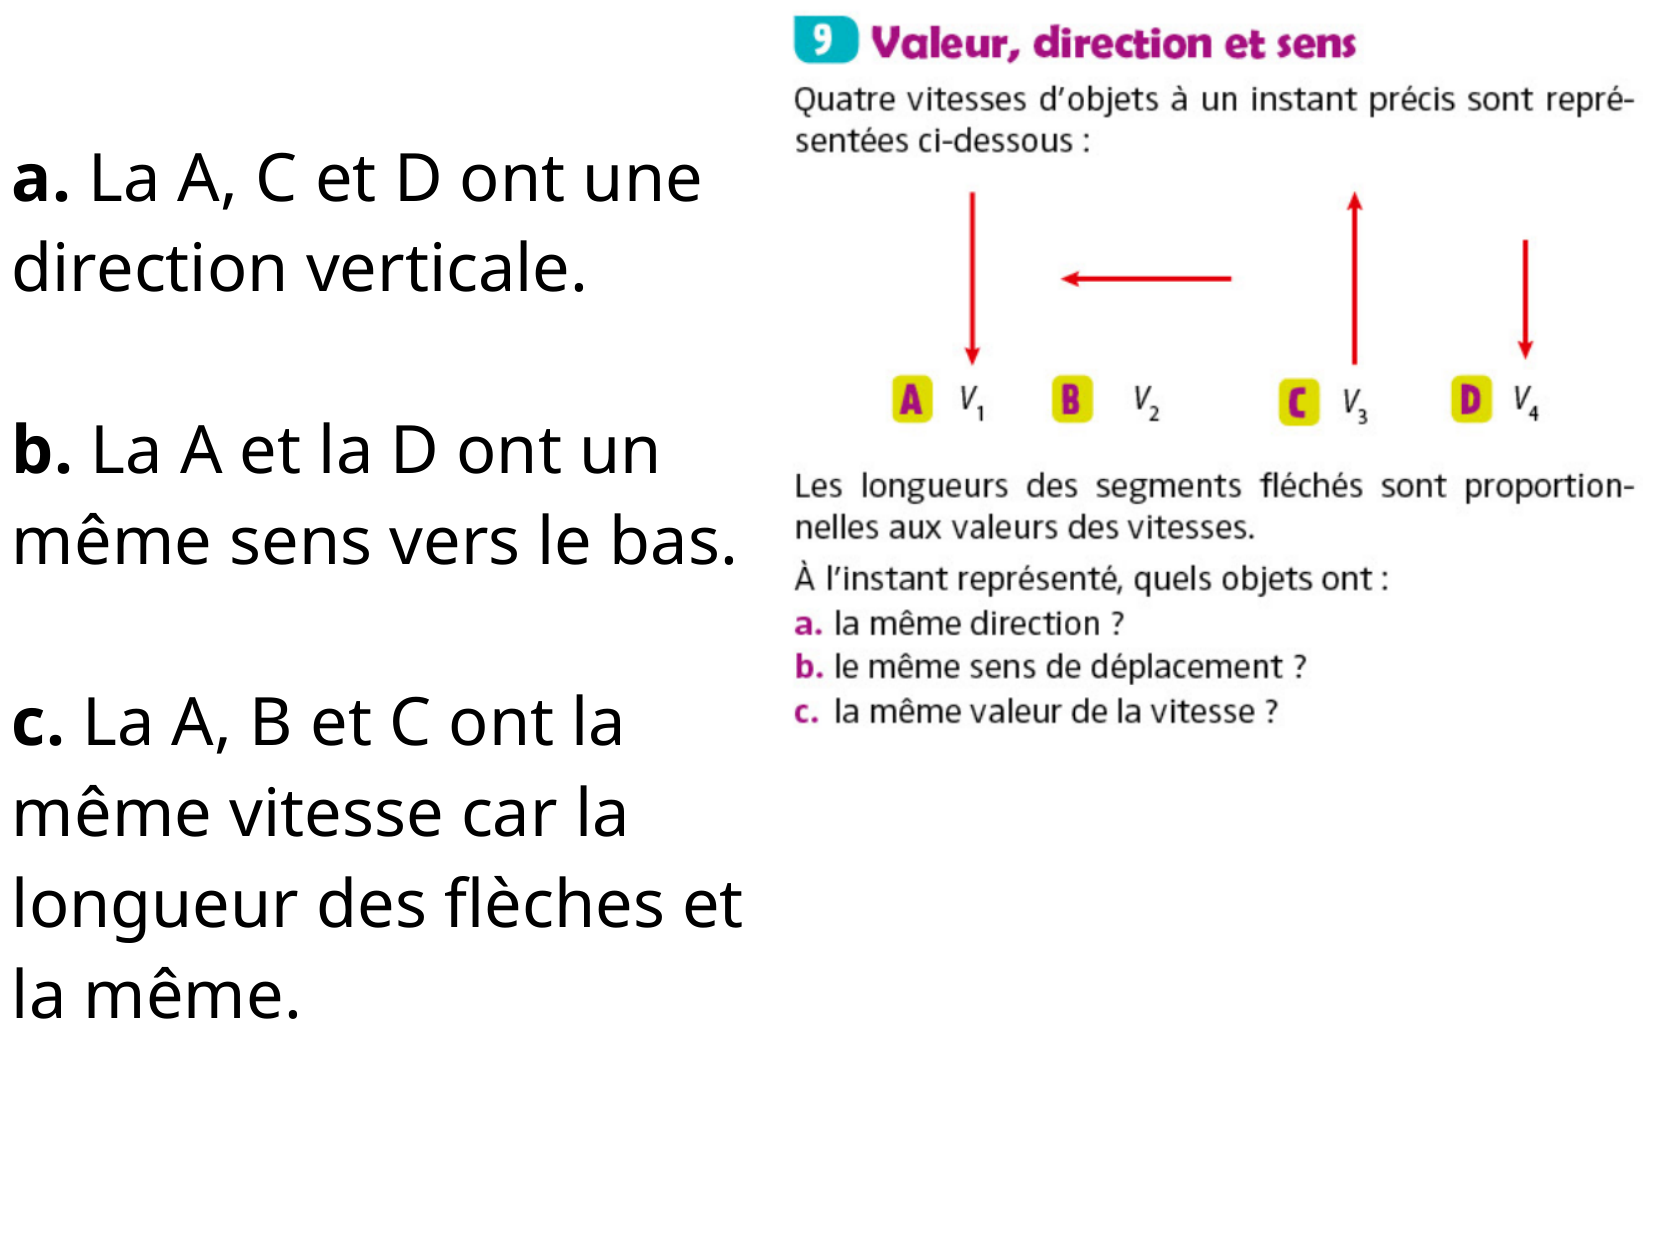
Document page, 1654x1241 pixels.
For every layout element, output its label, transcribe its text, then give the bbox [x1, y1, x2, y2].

picture [779, 0, 1654, 742]
subtitle a. La A, C et D ont une direction verticale. b. La A et la D ont un même sens vers le bas. c. La A, B et C ont la même vitesse car la longueur des flèches et la même. [11, 129, 1642, 1229]
